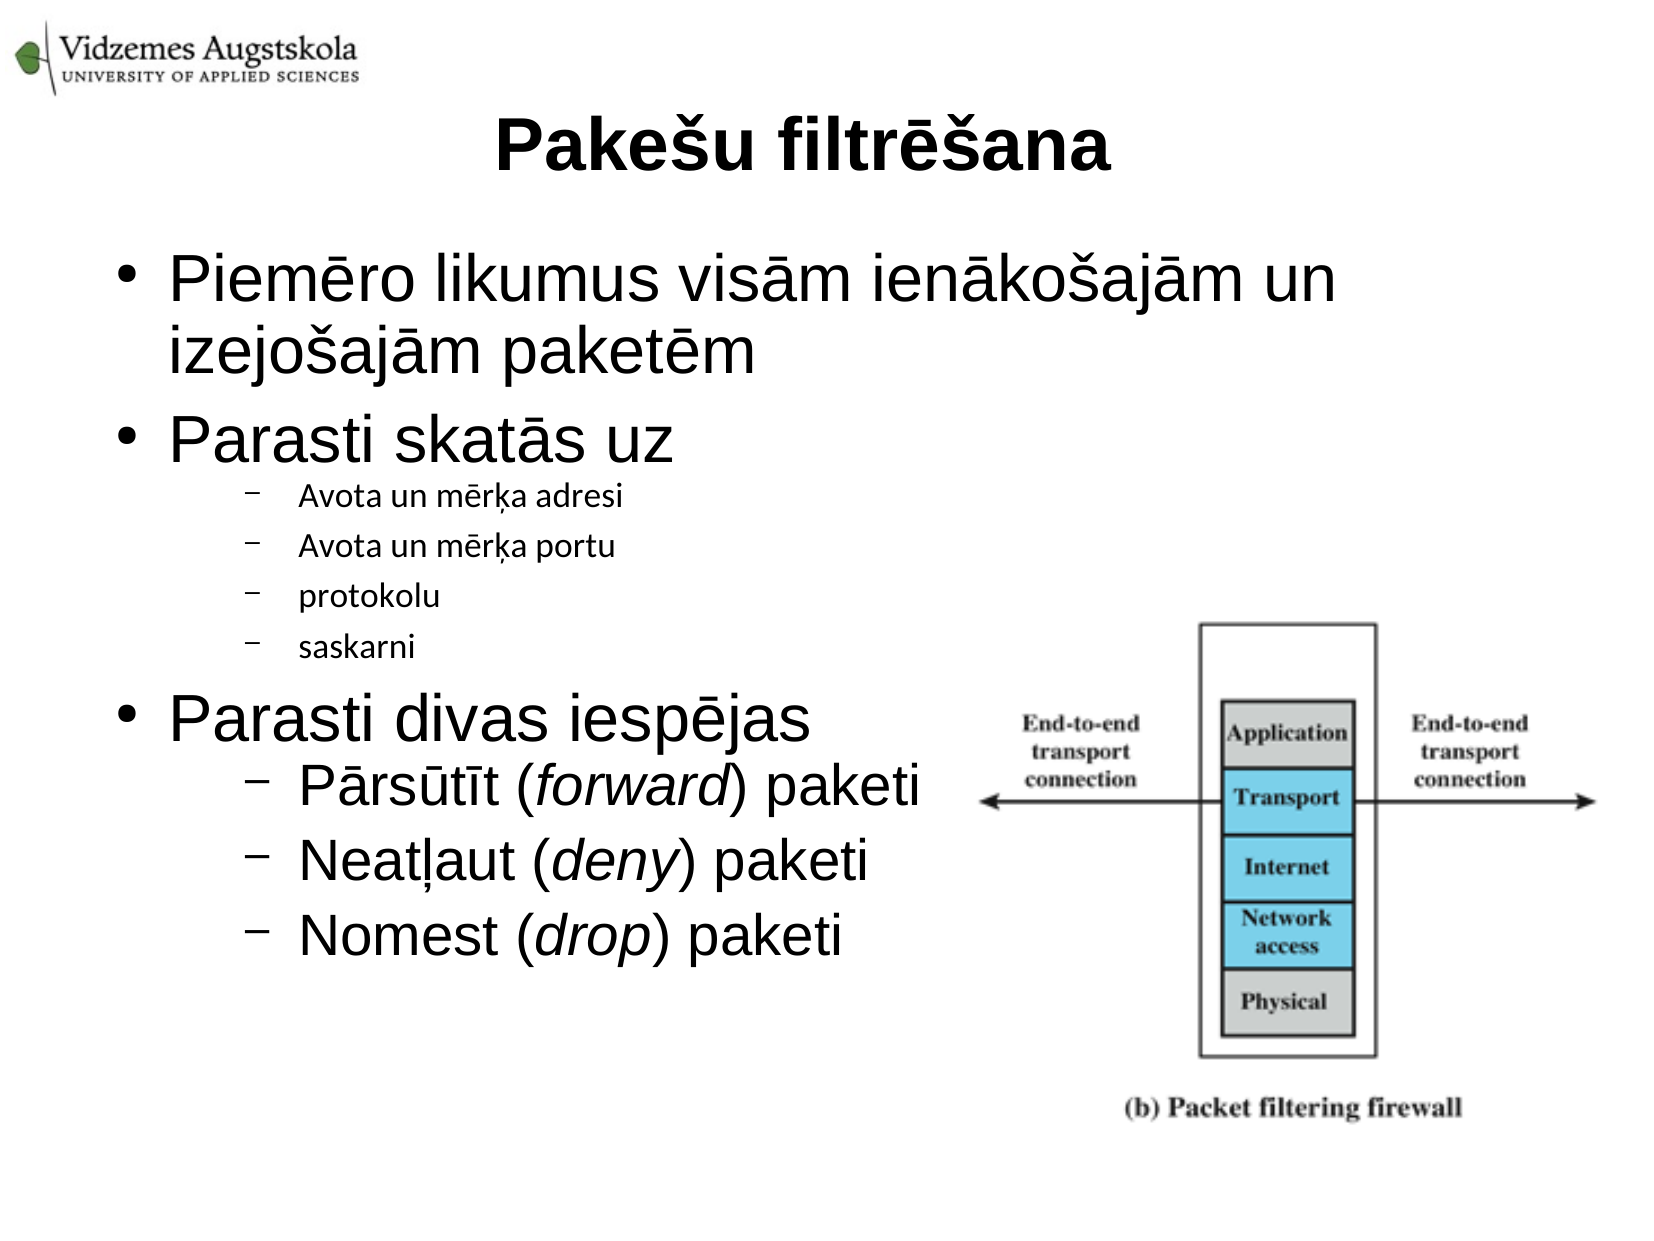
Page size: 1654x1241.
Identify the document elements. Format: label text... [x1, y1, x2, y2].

picture [973, 602, 1607, 1134]
picture [5, 2, 368, 113]
list Piemēro likumus visām ienākošajām un izejošajām paketēm Parasti skatās uz Avota un mērķa adresi Avota un mērķa portu protokolu saskarni Parasti divas iespējas Pārsūtīt (forward) paketi Neatļaut (deny) paketi Nomest (drop) paketi [82, 236, 1569, 1107]
title Pakešu filtrēšana [94, 96, 1512, 195]
